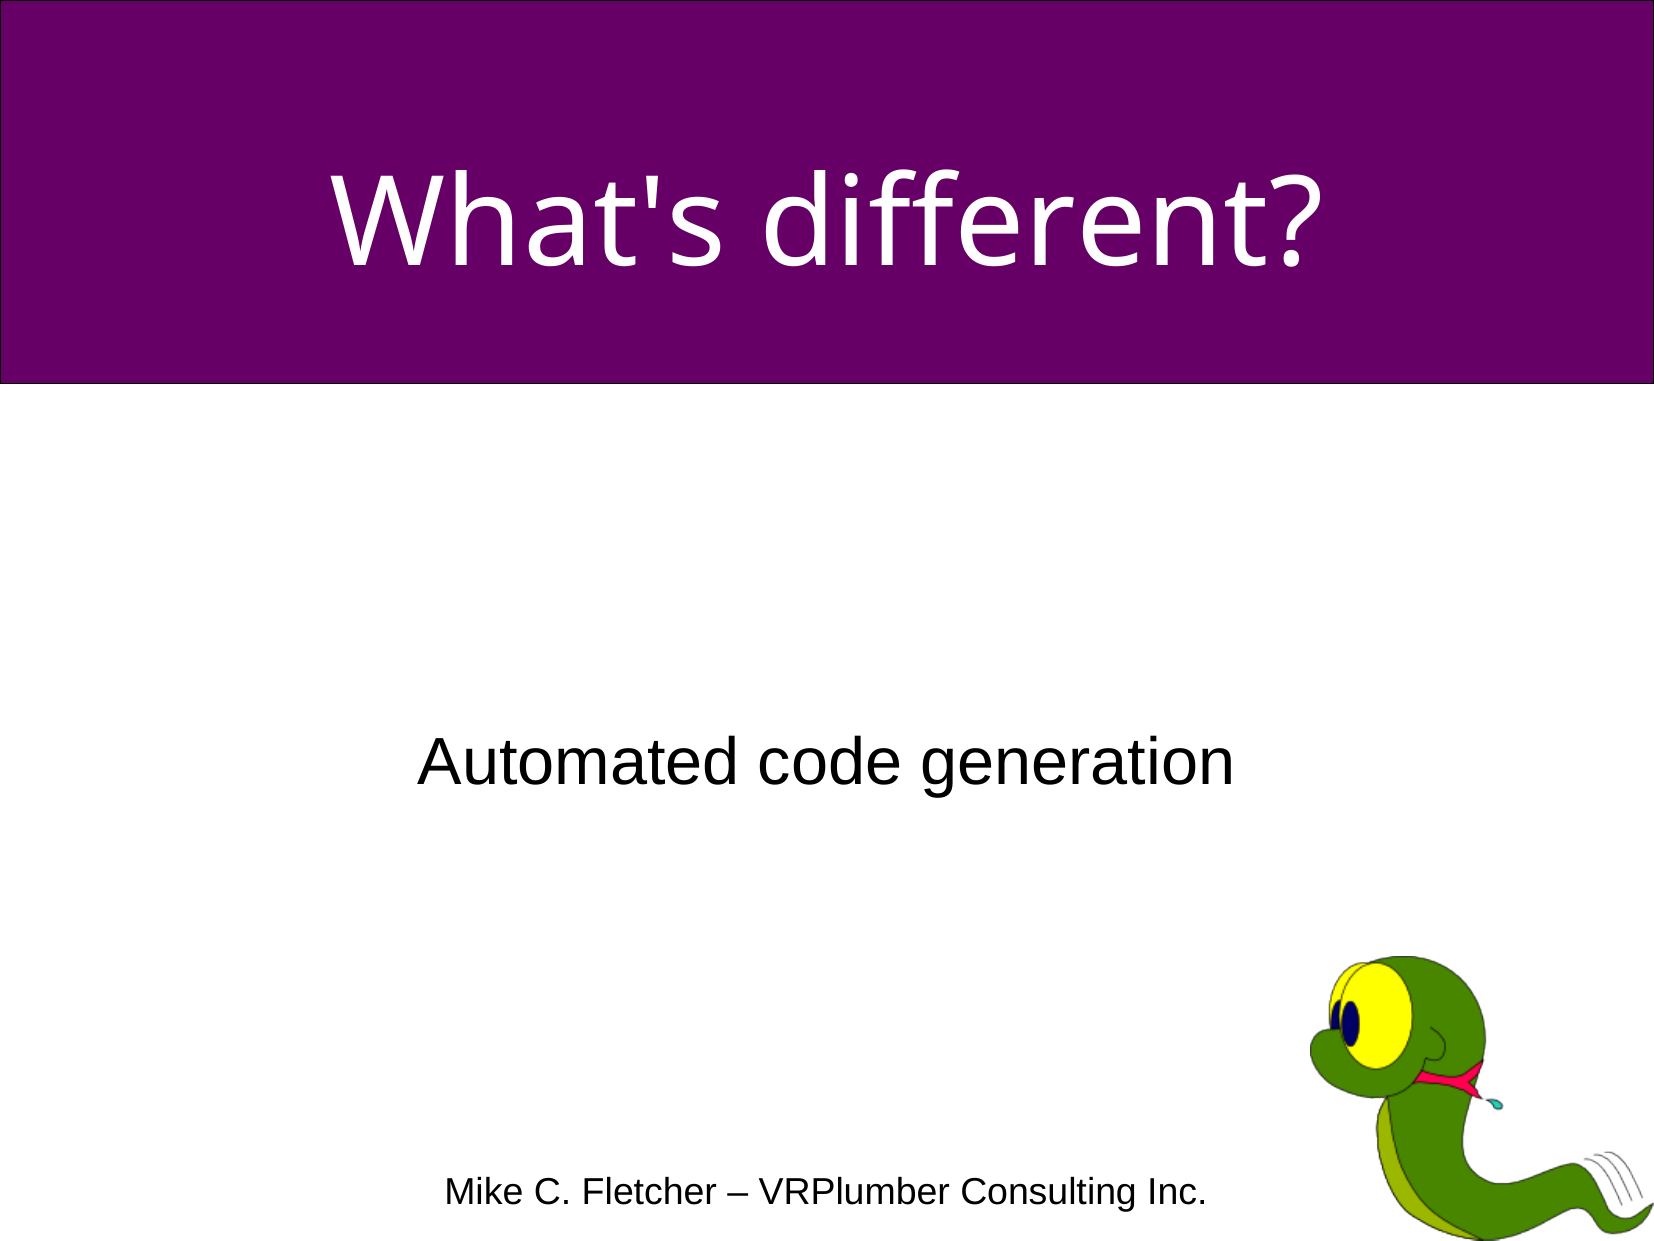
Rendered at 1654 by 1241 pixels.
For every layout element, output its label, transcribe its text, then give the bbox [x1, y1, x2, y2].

picture [1310, 956, 1654, 1241]
subtitle Automated code generation [82, 420, 1571, 1102]
title What's different? [82, 56, 1571, 377]
